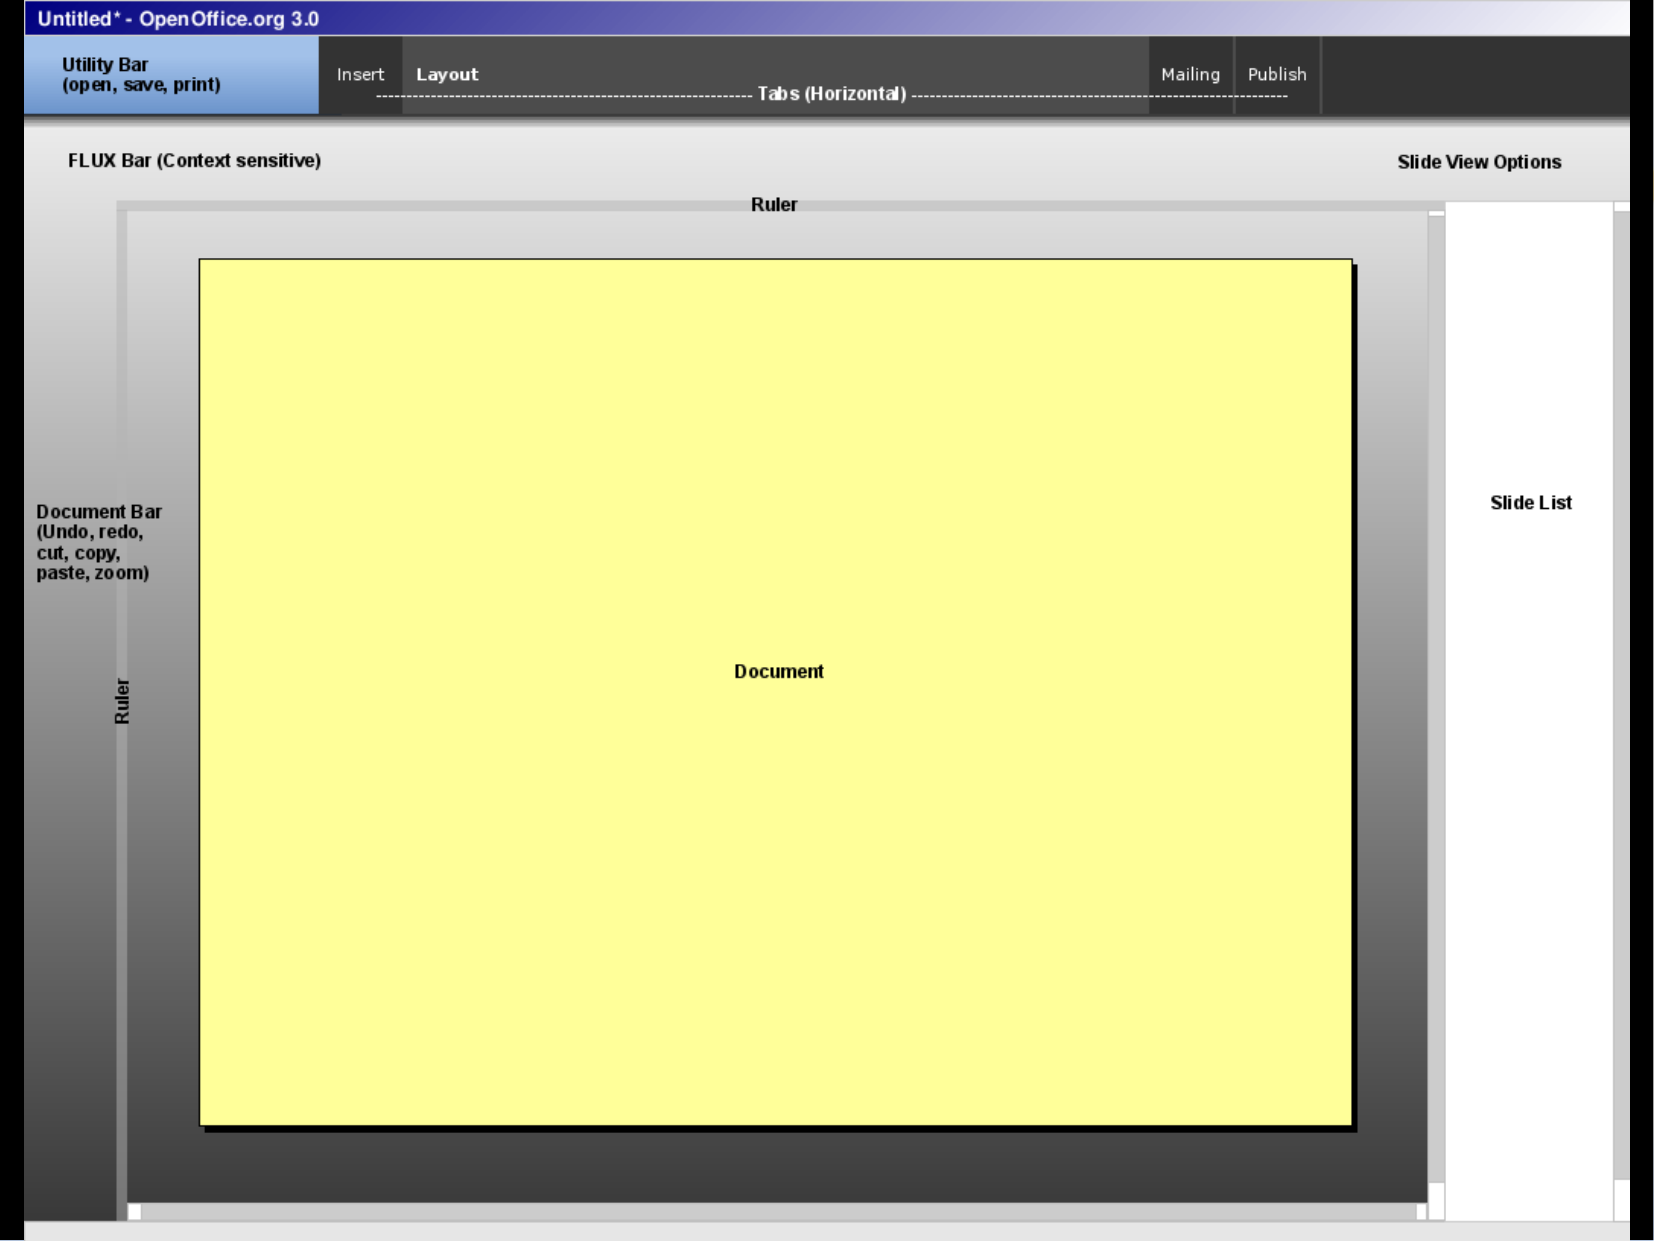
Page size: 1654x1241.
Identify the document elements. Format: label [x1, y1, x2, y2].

text_box [0, 0, 24, 1241]
text_box [1630, 0, 1654, 1241]
picture [24, 0, 1630, 1241]
